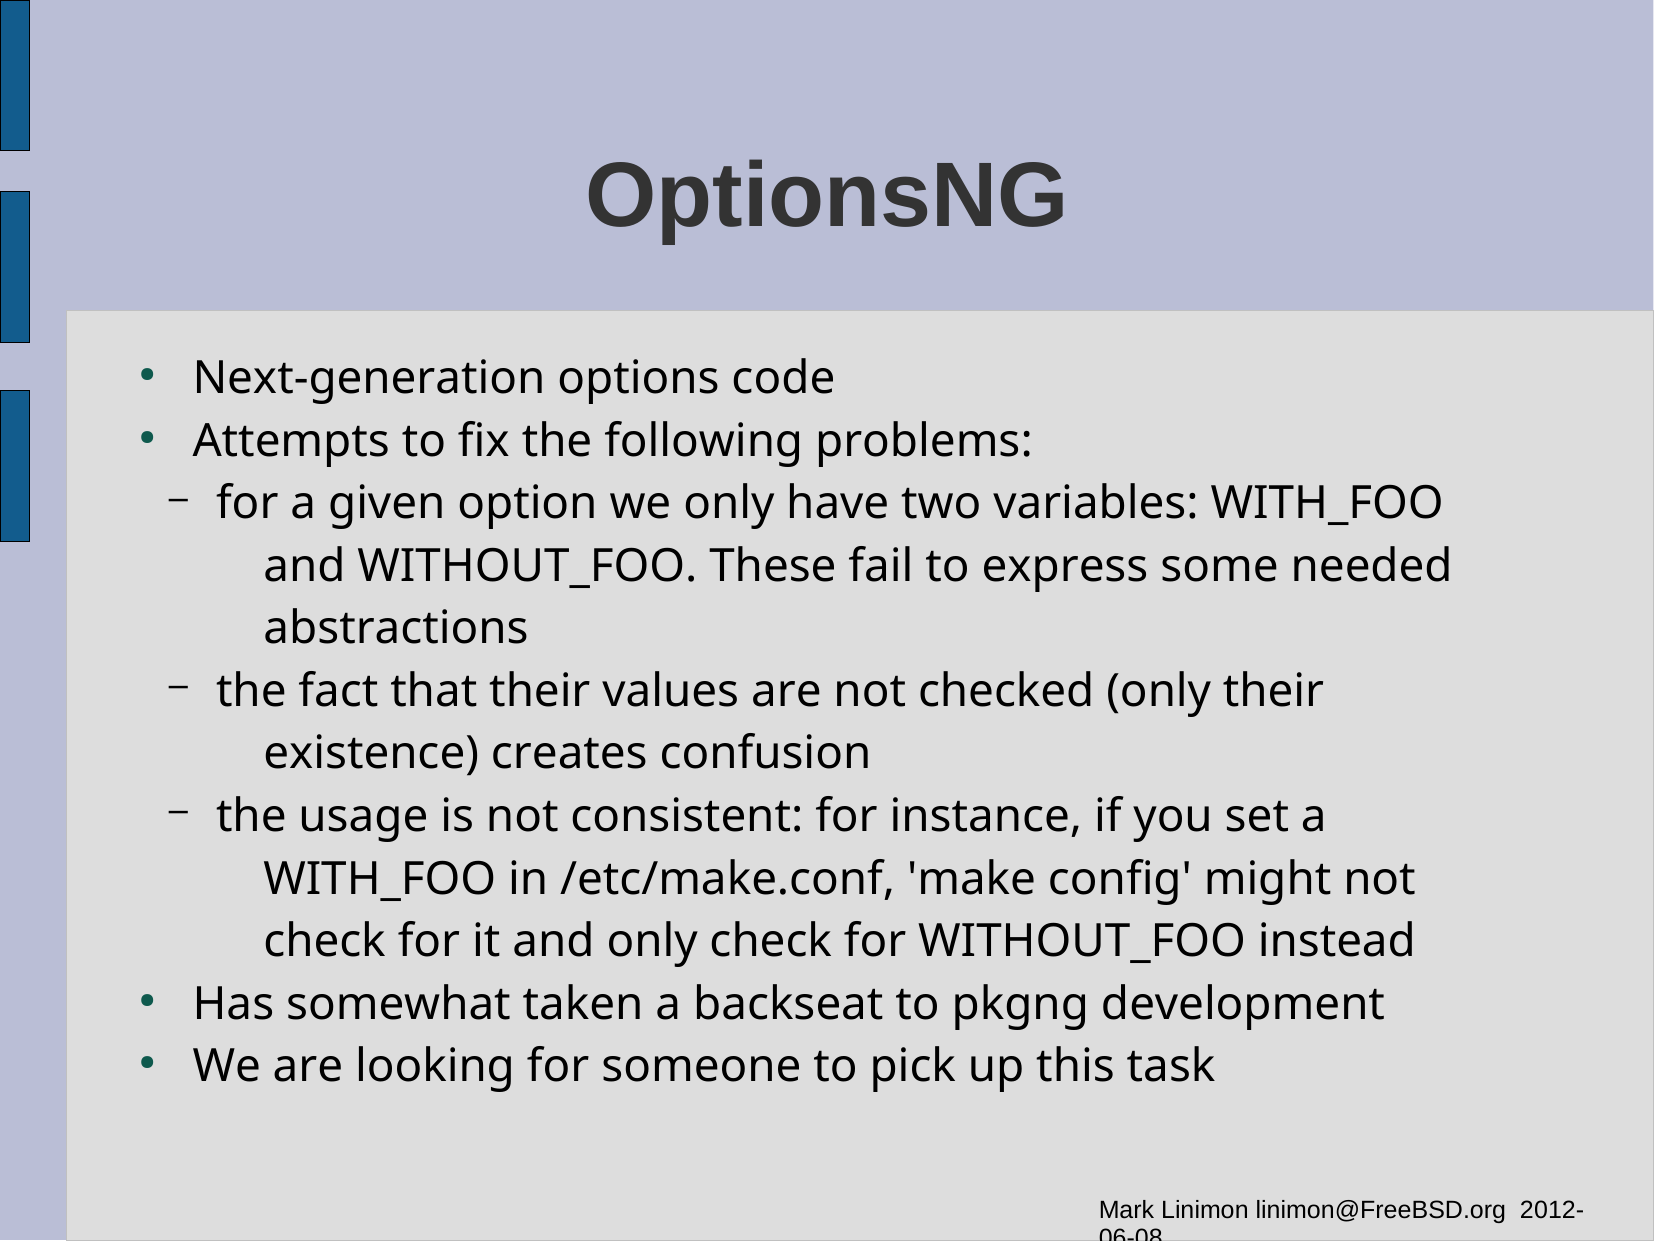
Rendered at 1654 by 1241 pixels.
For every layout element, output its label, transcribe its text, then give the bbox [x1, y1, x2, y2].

list Next-generation options code Attempts to fix the following problems: for a given option we only have two variables: WITH_FOO and WITHOUT_FOO. These fail to express some needed abstractions the fact that their values are not checked (only their existence) creates confusion the usage is not consistent: for instance, if you set a WITH_FOO in /etc/make.conf, 'make config' might not check for it and only check for WITHOUT_FOO instead Has somewhat taken a backseat to pkgng development We are looking for someone to pick up this task [121, 344, 1534, 1164]
title OptionsNG [121, 91, 1534, 299]
text_box Mark Linimon linimon@FreeBSD.org 2012-06-08 [1098, 1195, 1613, 1241]
